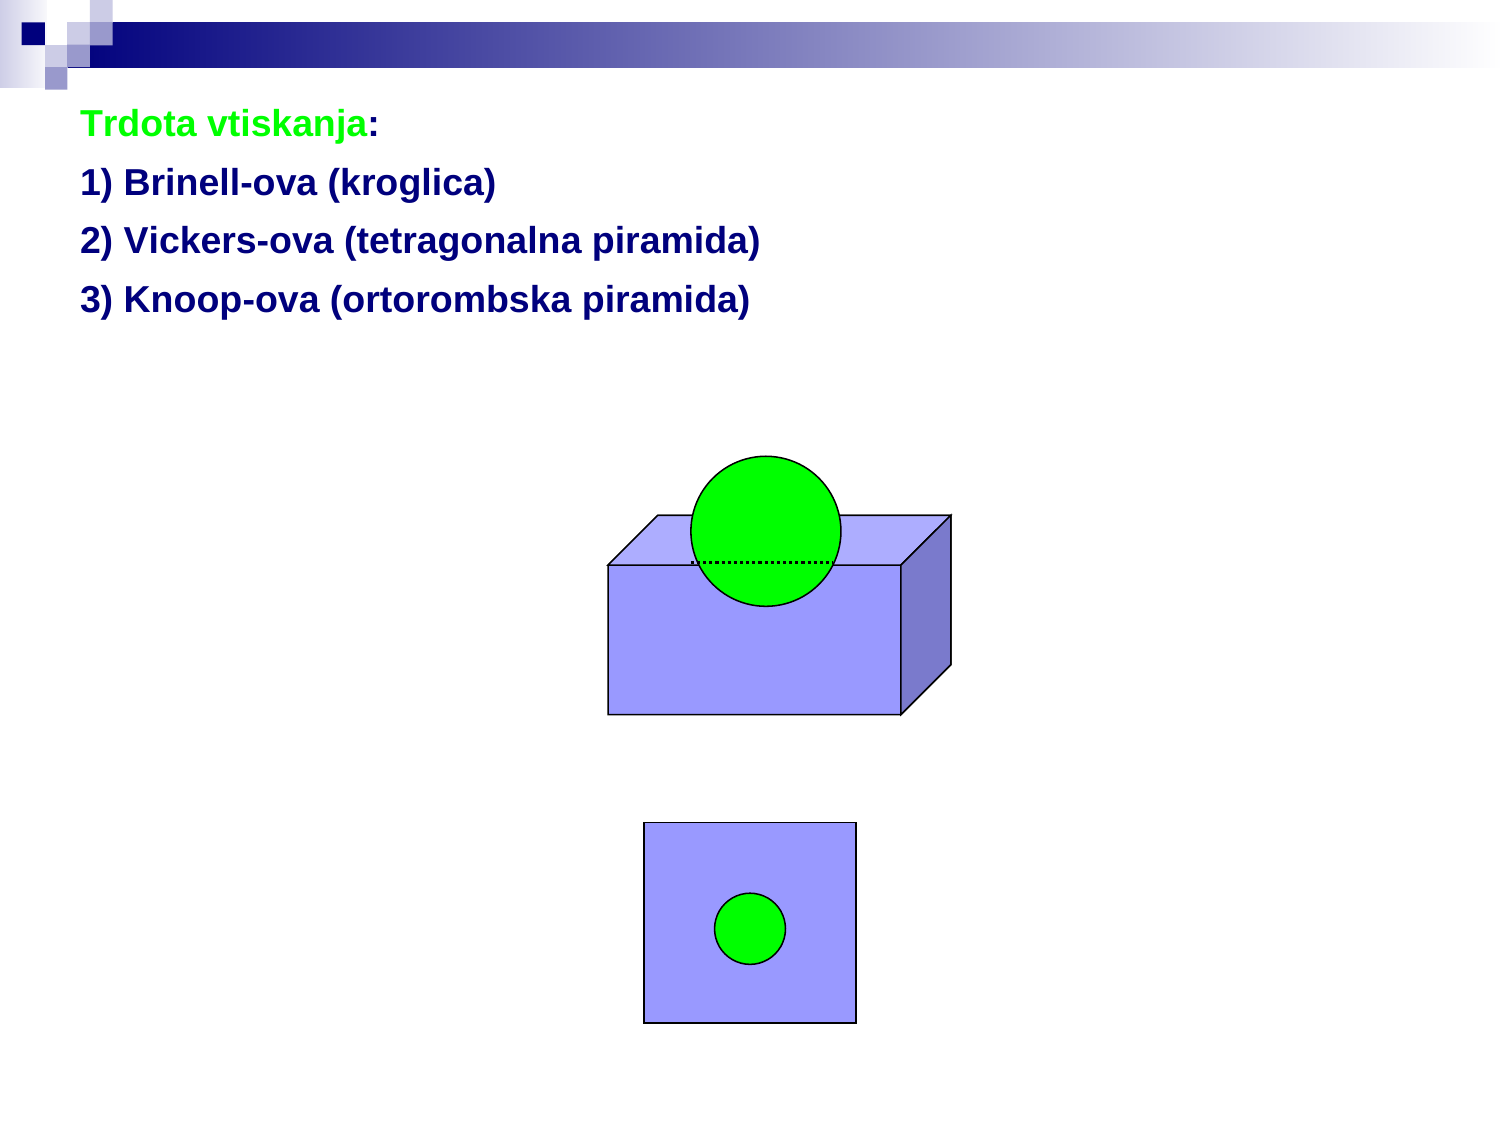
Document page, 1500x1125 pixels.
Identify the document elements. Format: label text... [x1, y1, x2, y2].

text_box Trdota vtiskanja: 1) Brinell-ova (kroglica) 2) Vickers-ova (tetragonalna piramida) 3) Knoop-ova (ortorombska piramida) [65, 78, 1145, 328]
text_box [608, 456, 951, 715]
text_box [643, 822, 857, 1024]
